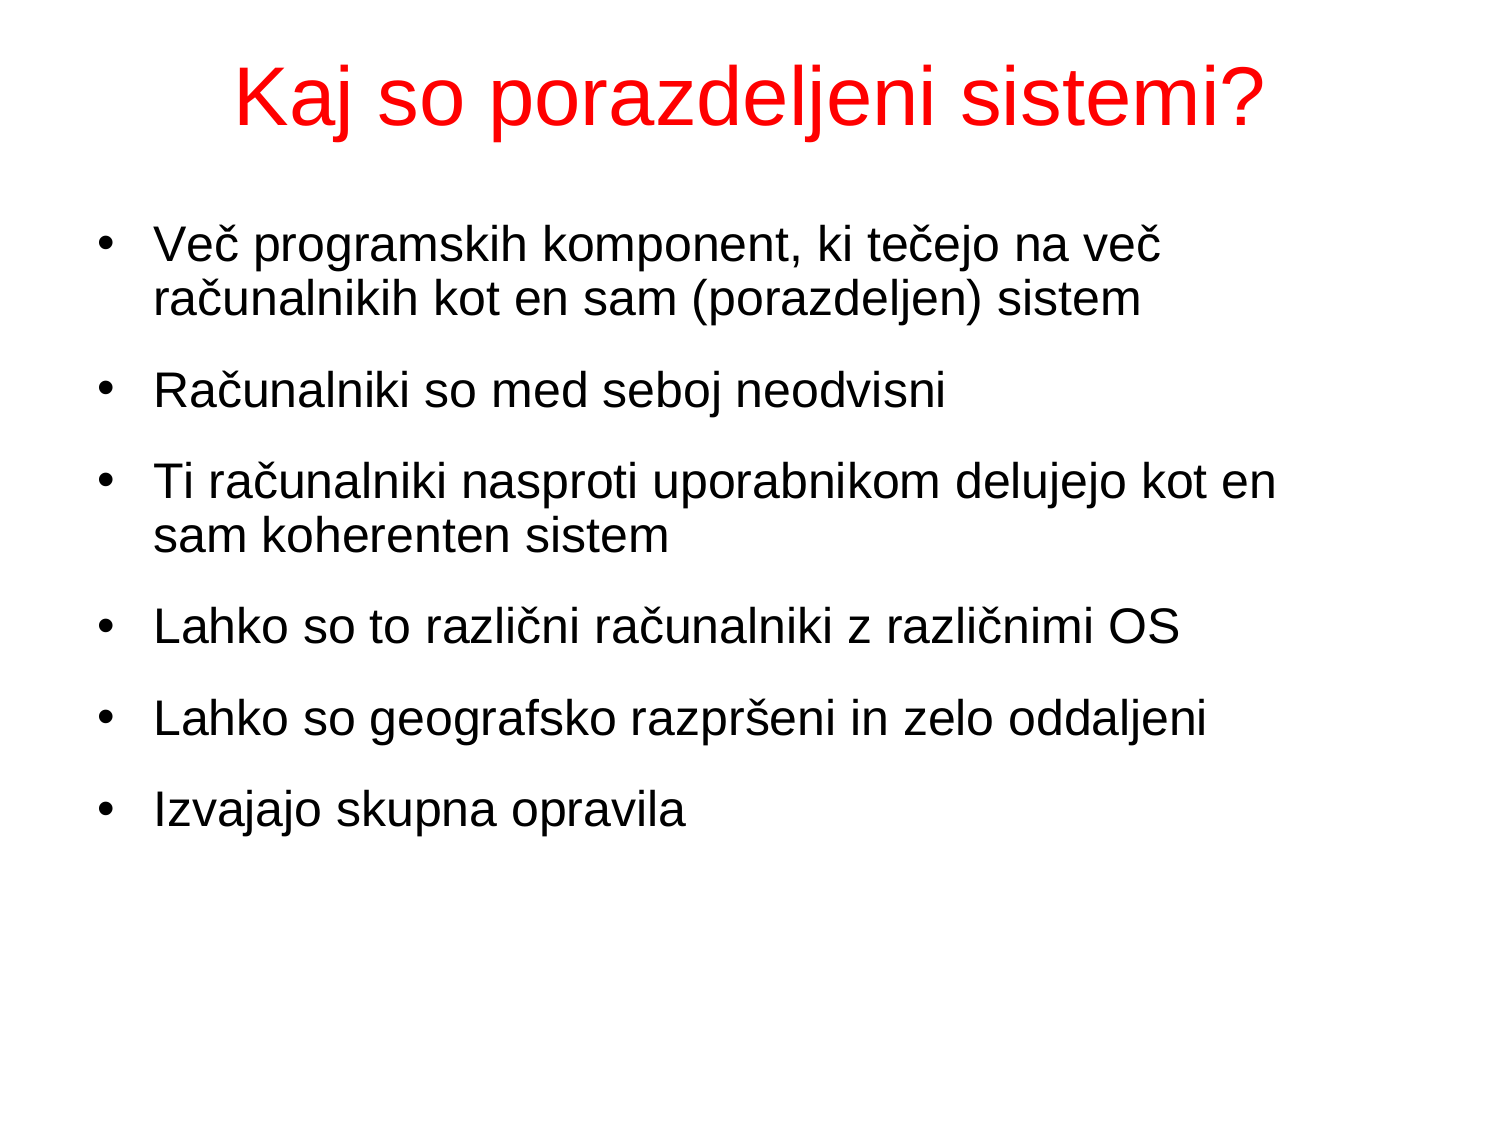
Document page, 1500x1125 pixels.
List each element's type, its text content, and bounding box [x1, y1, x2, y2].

list Več programskih komponent, ki tečejo na več računalnikih kot en sam (porazdeljen) sistem Računalniki so med seboj neodvisni Ti računalniki nasproti uporabnikom delujejo kot en sam koherenten sistem Lahko so to različni računalniki z različnimi OS Lahko so geografsko razpršeni in zelo oddaljeni Izvajajo skupna opravila [82, 210, 1370, 1038]
title Kaj so porazdeljeni sistemi? [0, 23, 1500, 161]
